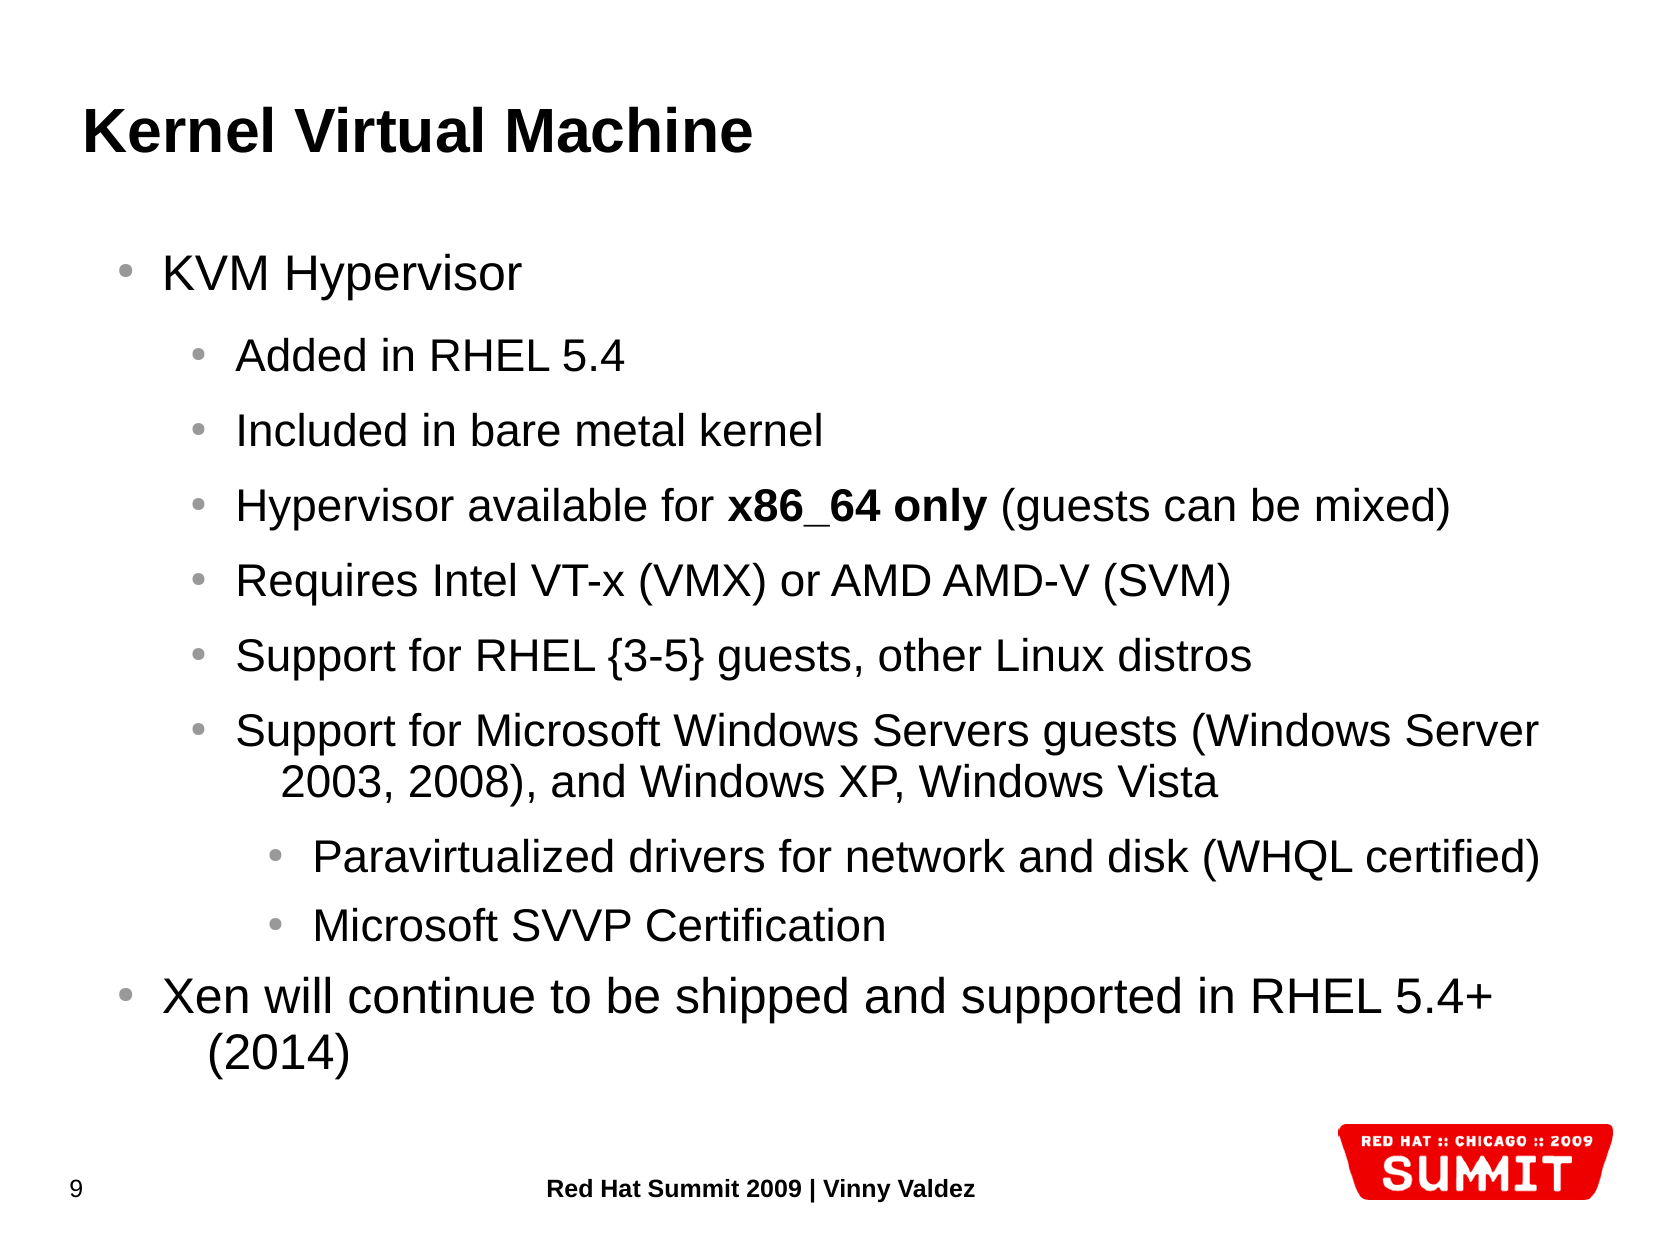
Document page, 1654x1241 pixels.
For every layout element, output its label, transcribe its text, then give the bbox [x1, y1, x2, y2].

list KVM Hypervisor Added in RHEL 5.4 Included in bare metal kernel Hypervisor available for x86_64 only (guests can be mixed) Requires Intel VT-x (VMX) or AMD AMD-V (SVM) Support for RHEL {3-5} guests, other Linux distros Support for Microsoft Windows Servers guests (Windows Server 2003, 2008), and Windows XP, Windows Vista Paravirtualized drivers for network and disk (WHQL certified) Microsoft SVVP Certification Xen will continue to be shipped and supported in RHEL 5.4+ (2014) [86, 244, 1576, 1203]
title Kernel Virtual Machine [82, 37, 1571, 226]
picture [1576, 1124, 1613, 1200]
